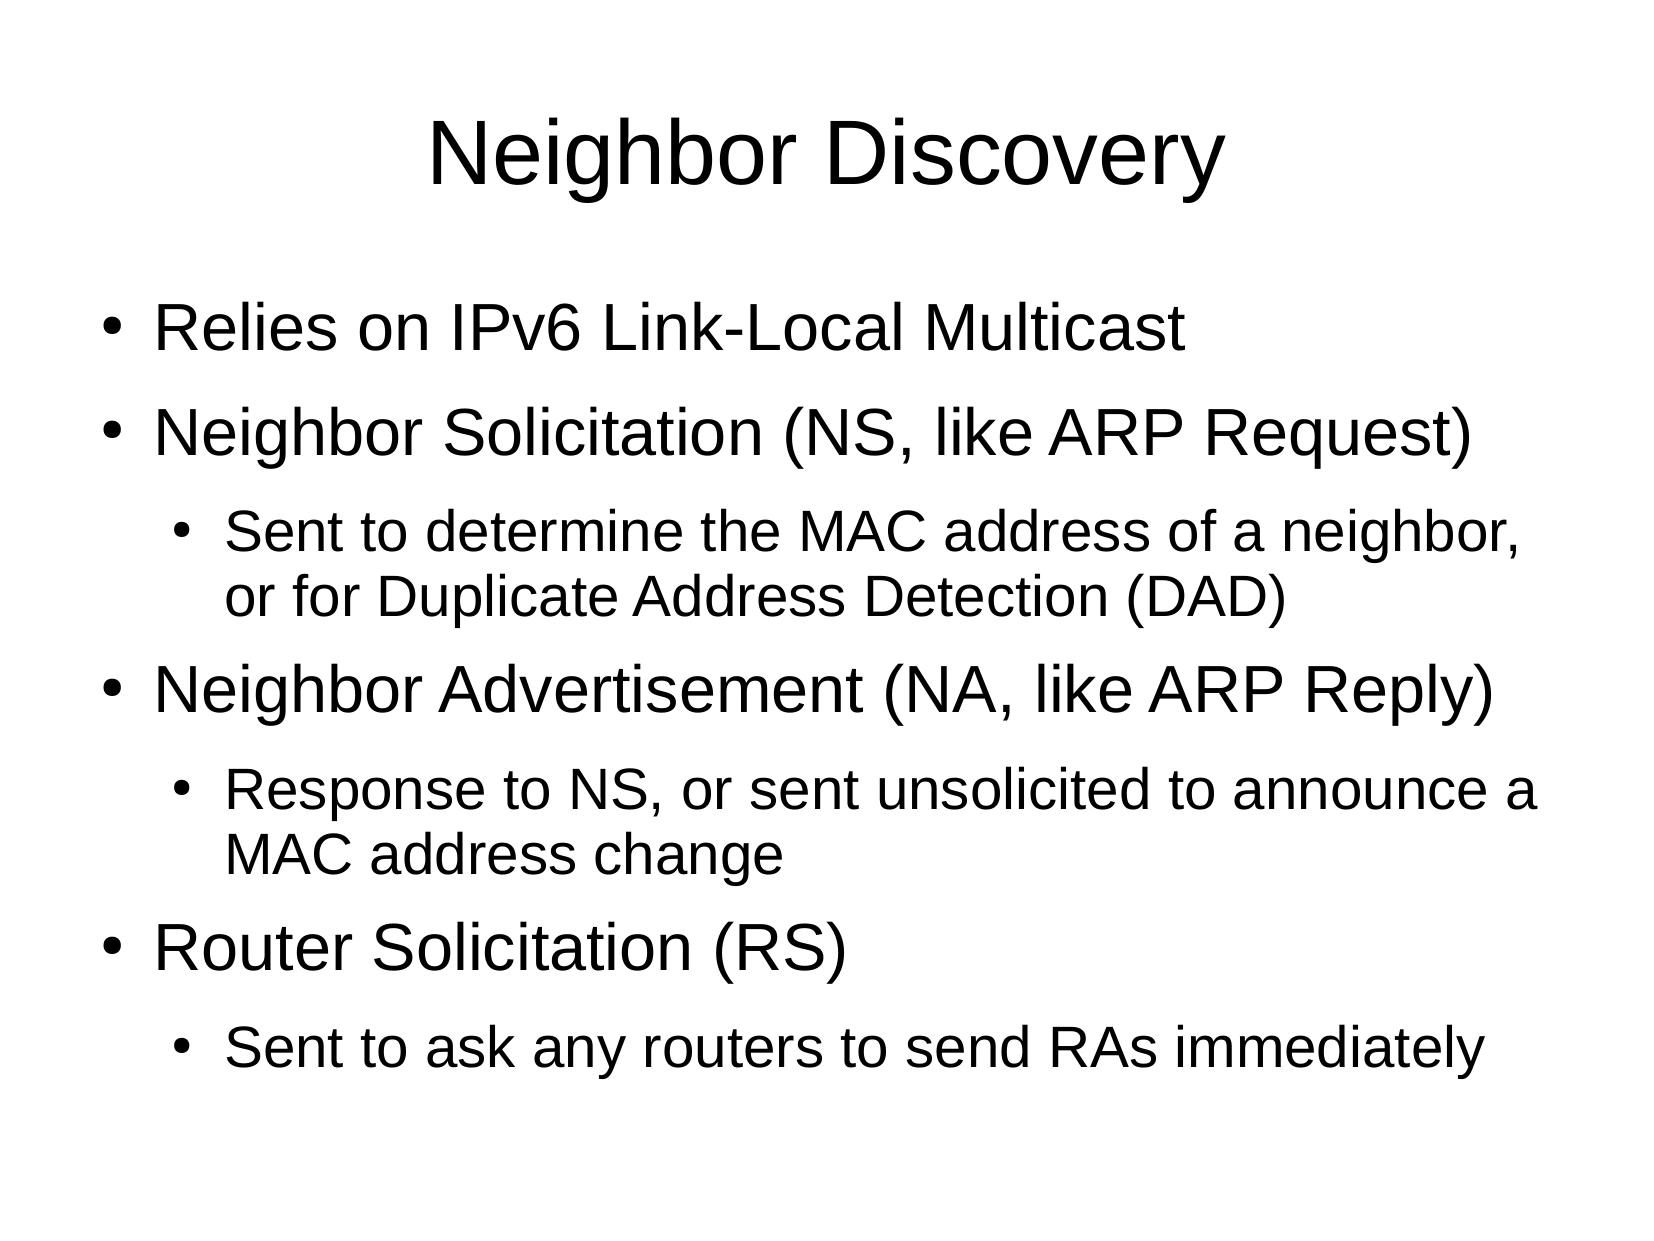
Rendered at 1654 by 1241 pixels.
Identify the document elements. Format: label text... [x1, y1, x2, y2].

title Neighbor Discovery [82, 56, 1571, 250]
list Relies on IPv6 Link-Local Multicast Neighbor Solicitation (NS, like ARP Request) Sent to determine the MAC address of a neighbor, or for Duplicate Address Detection (DAD) Neighbor Advertisement (NA, like ARP Reply) Response to NS, or sent unsolicited to announce a MAC address change Router Solicitation (RS) Sent to ask any routers to send RAs immediately [82, 290, 1571, 1094]
